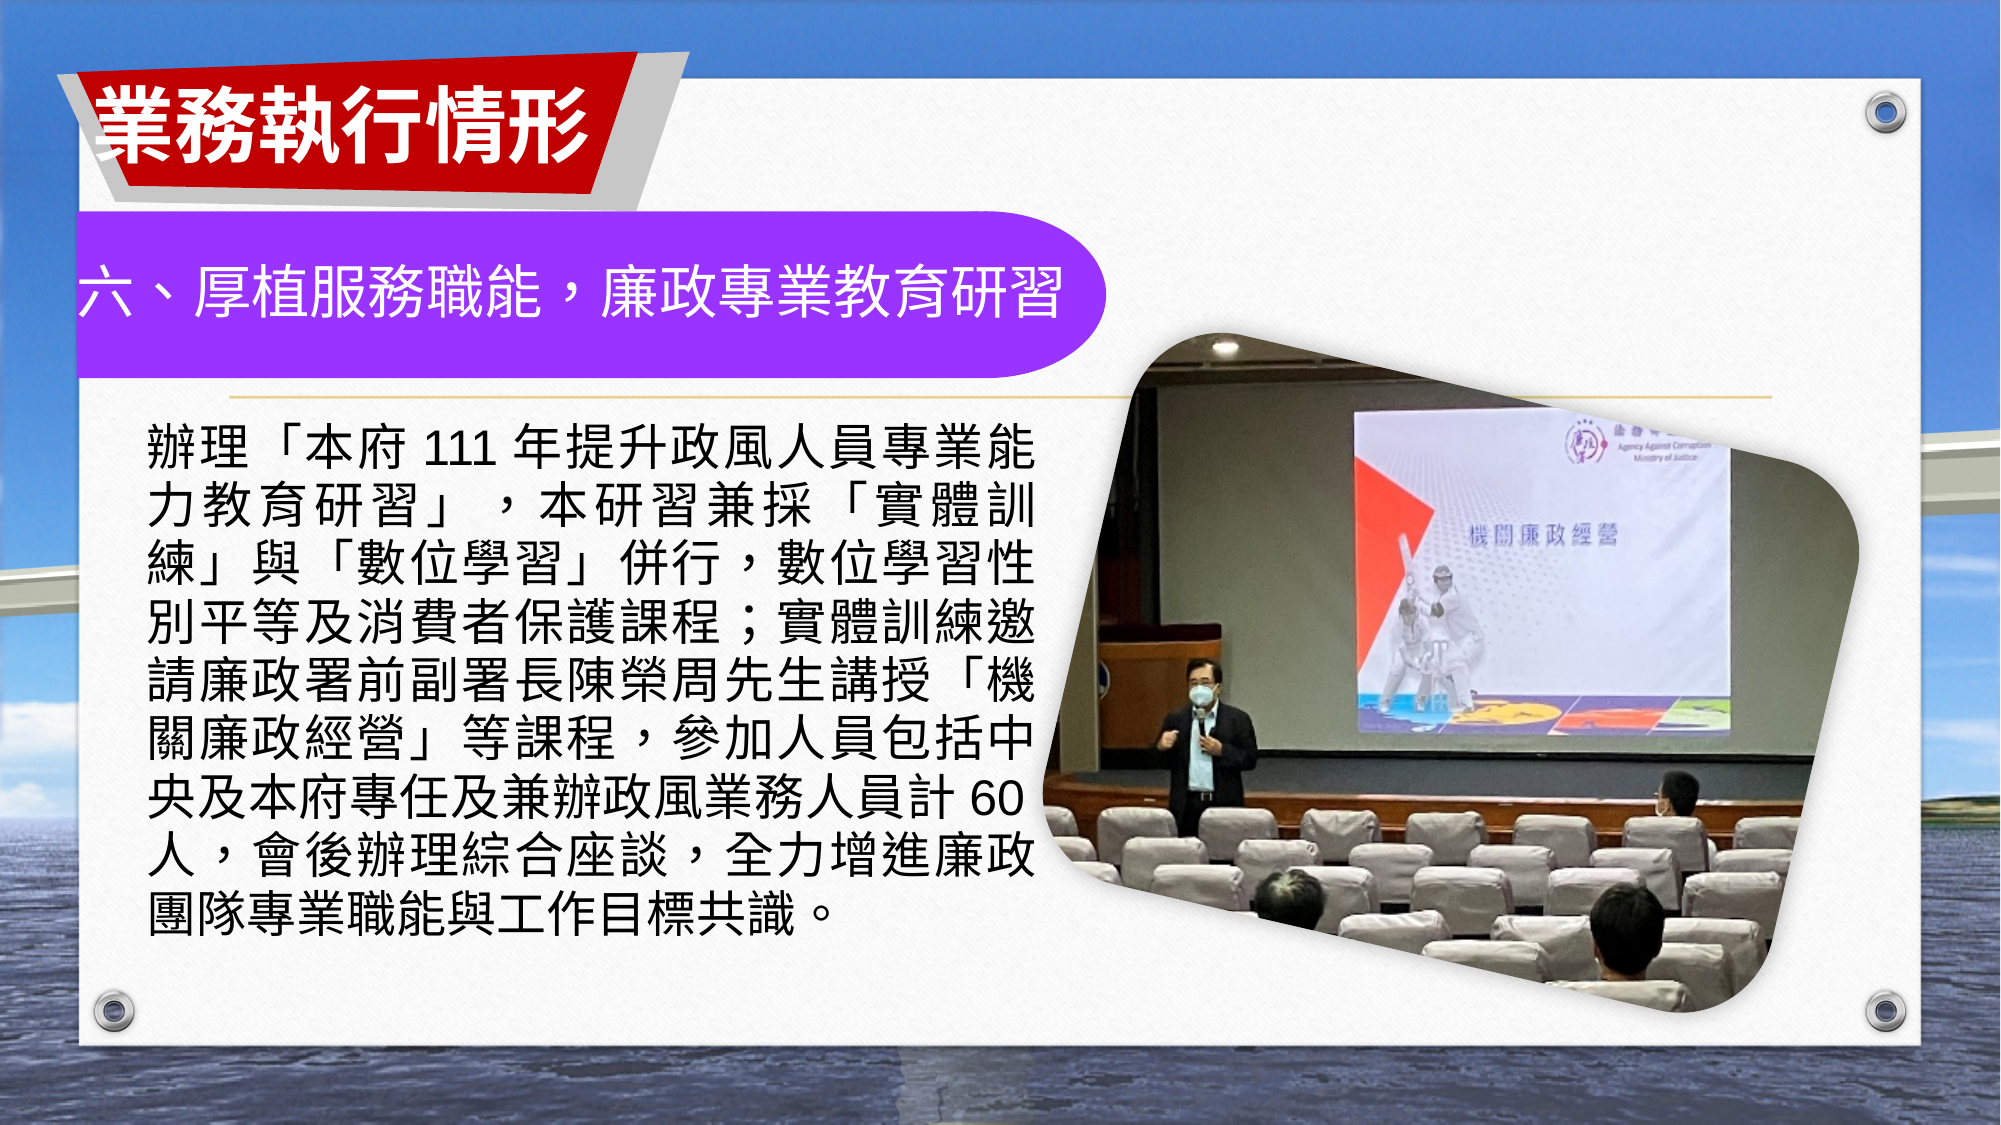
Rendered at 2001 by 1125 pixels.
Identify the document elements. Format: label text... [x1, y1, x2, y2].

text_box [1042, 332, 1860, 1013]
text_box 辦理「本府111年提升政風人員專業能力教育研習」，本研習兼採「實體訓練」與「數位學習」併行，數位學習性別平等及消費者保護課程；實體訓練邀請廉政署前副署長陳榮周先生講授「機關廉政經營」等課程，參加人員包括中央及本府專任及兼辦政風業務人員計60人，會後辦理綜合座談，全力增進廉政團隊專業職能與工作目標共識。 [132, 409, 1052, 950]
text_box 業務執行情形 [122, 107, 144, 114]
text_box [56, 51, 1107, 379]
text_box 業務執行情形 [99, 122, 128, 130]
picture [0, 0, 2001, 1125]
text_box 六、厚植服務職能，廉政專業教育研習 [76, 236, 1067, 345]
text_box 業務執行情形 [76, 51, 638, 194]
